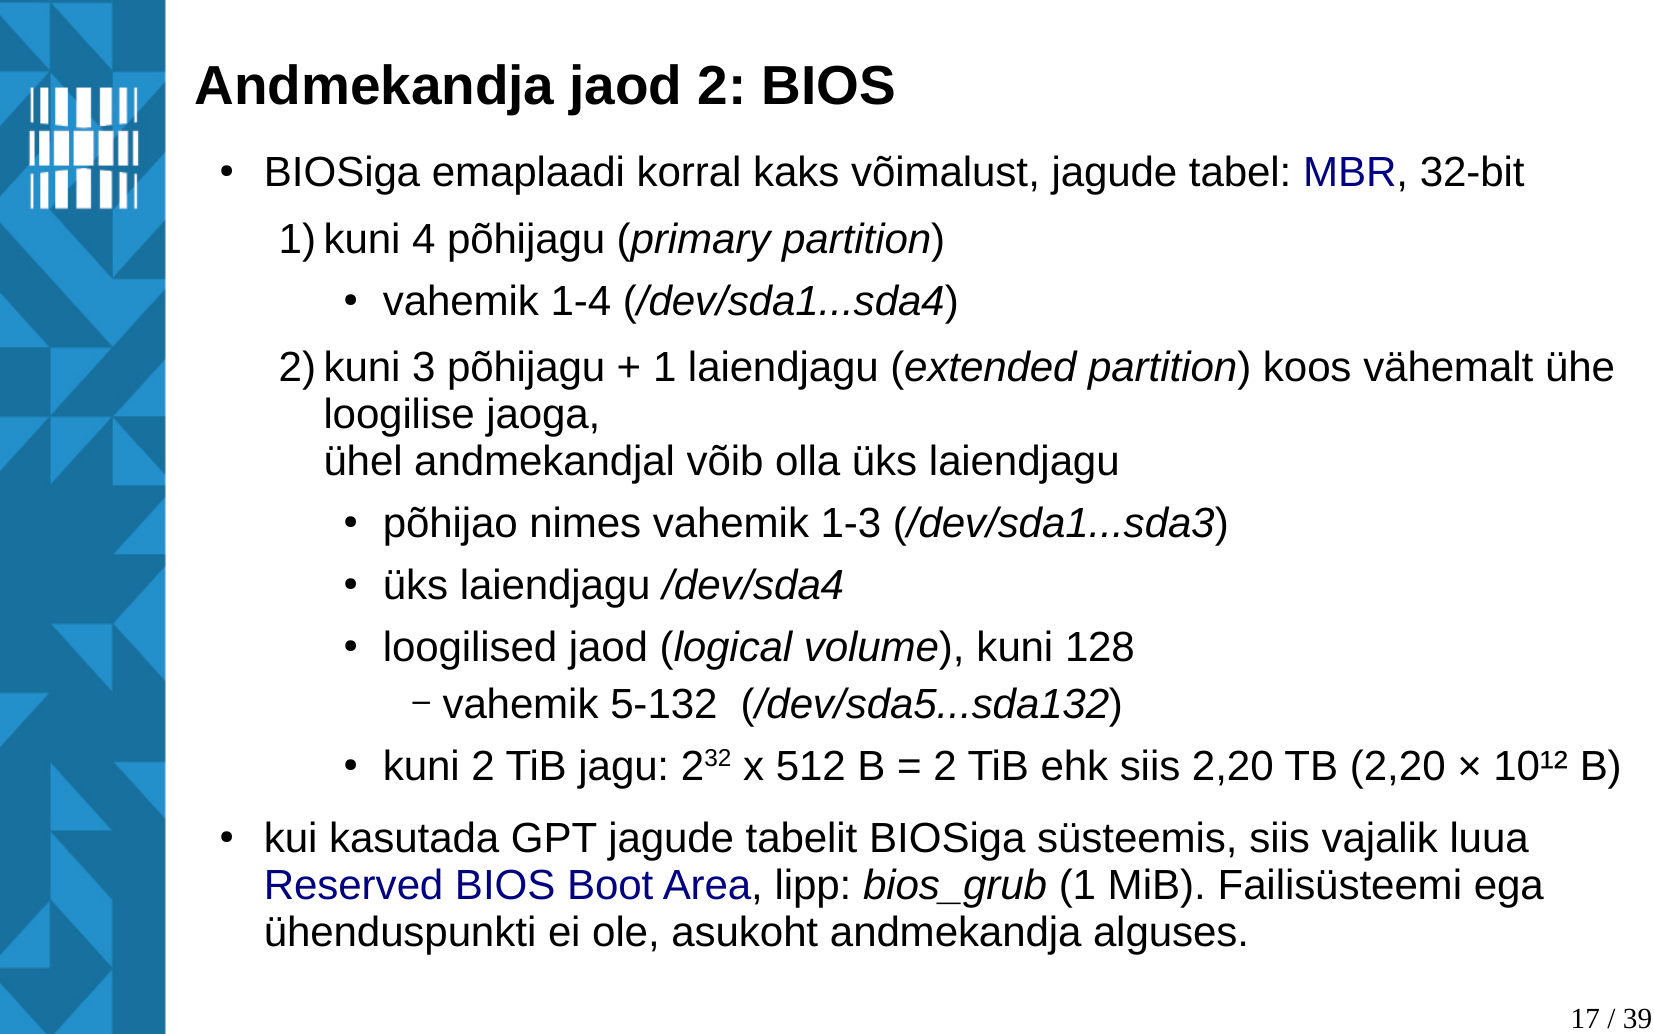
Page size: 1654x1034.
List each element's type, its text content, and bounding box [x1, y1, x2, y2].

title Andmekandja jaod 2: BIOS [194, 34, 1595, 137]
list BIOSiga emaplaadi korral kaks võimalust, jagude tabel: MBR, 32-bit kuni 4 põhijagu (primary partition) vahemik 1-4 (/dev/sda1...sda4) kuni 3 põhijagu + 1 laiendjagu (extended partition) koos vähemalt ühe loogilise jaoga, ühel andmekandjal võib olla üks laiendjagu põhijao nimes vahemik 1-3 (/dev/sda1...sda3) üks laiendjagu /dev/sda4 loogilised jaod (logical volume), kuni 128 vahemik 5-132 (/dev/sda5...sda132) kuni 2 TiB jagu: 232 x 512 B = 2 TiB ehk siis 2,20 TB (2,20 × 10¹² B) kui kasutada GPT jagude tabelit BIOSiga süsteemis, siis vajalik luua Reserved BIOS Boot Area, lipp: bios_grub (1 MiB). Failisüsteemi ega ühenduspunkti ei ole, asukoht andmekandja alguses. [204, 148, 1625, 1004]
